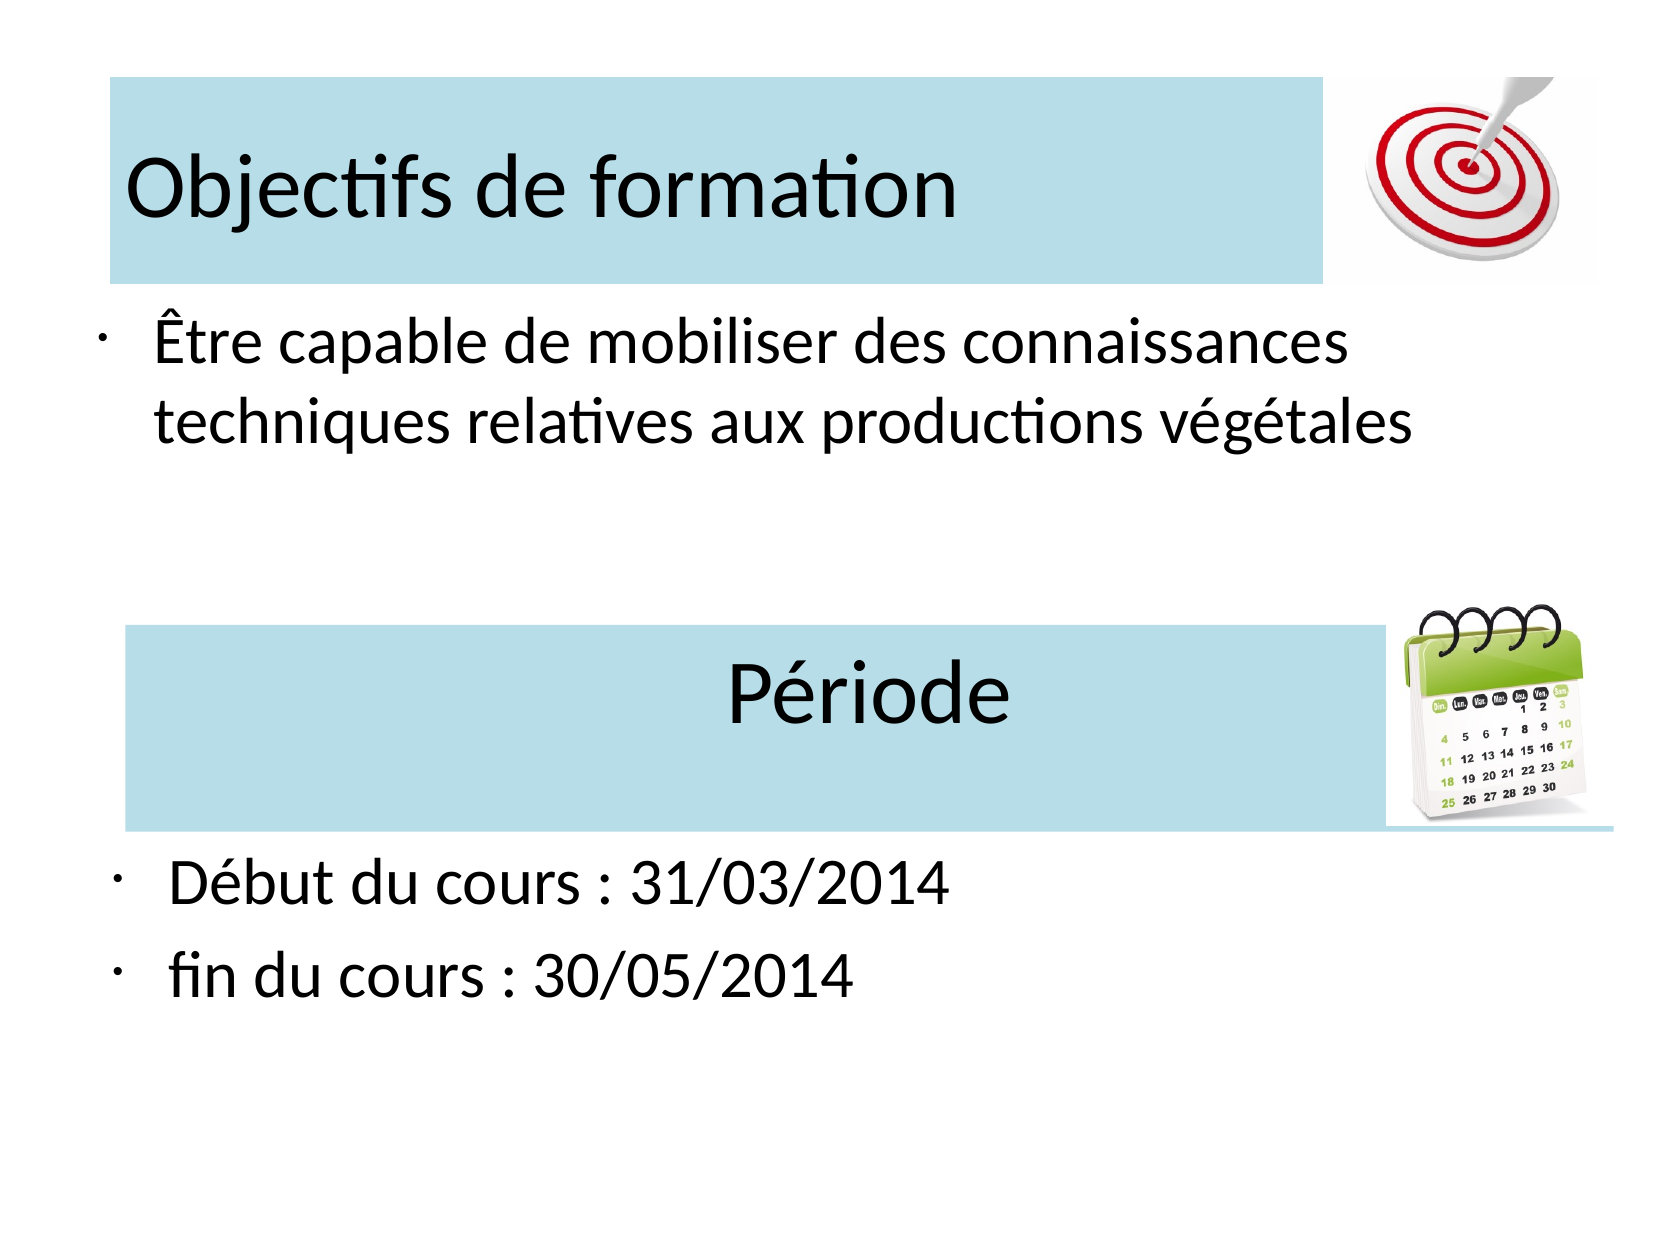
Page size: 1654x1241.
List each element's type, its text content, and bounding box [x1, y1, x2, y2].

picture [1323, 77, 1599, 284]
title Période [1586, 826, 1614, 832]
text_box Objectifs de formation [110, 77, 1323, 284]
text_box Début du cours : 31/03/2014 fin du cours : 30/05/2014 [97, 737, 1586, 1154]
list Être capable de mobiliser des connaissances techniques relatives aux productions végétales [82, 289, 1571, 490]
picture [1386, 598, 1614, 826]
title Période [125, 624, 1386, 737]
